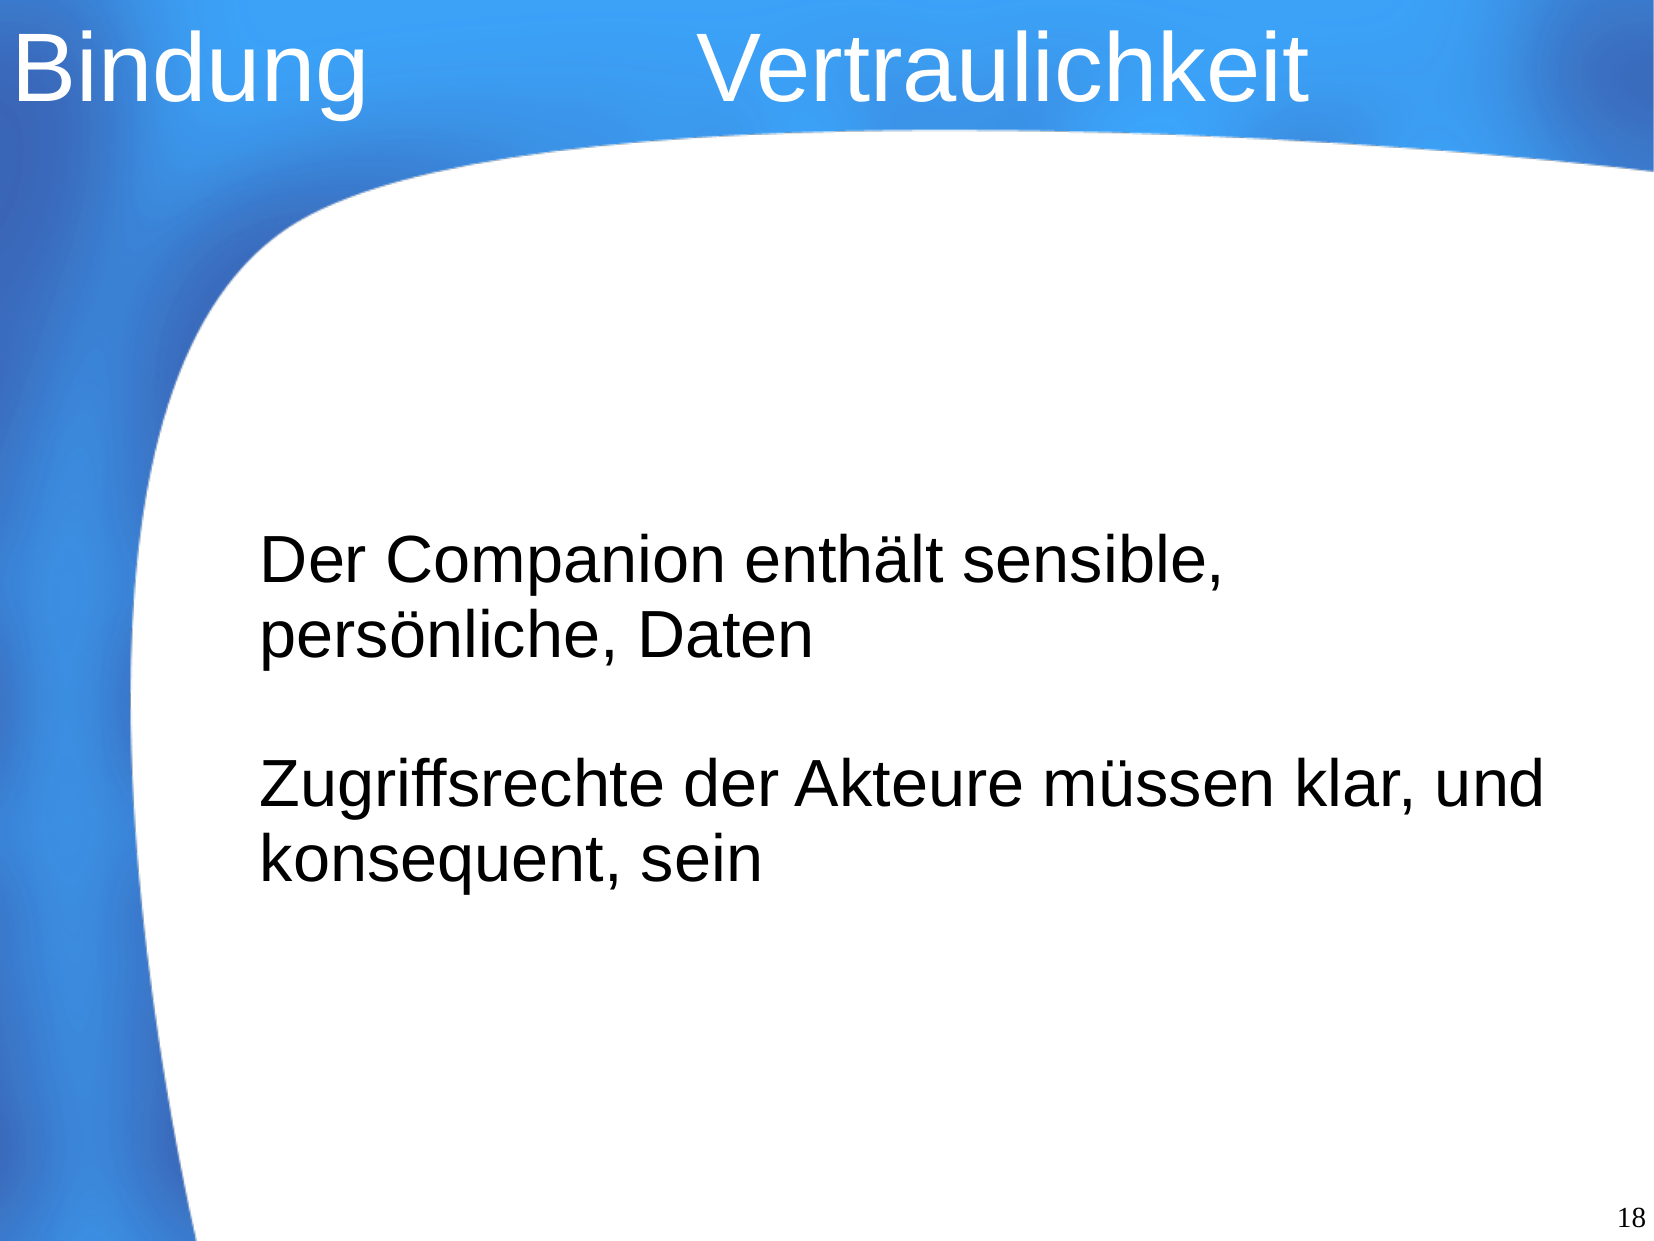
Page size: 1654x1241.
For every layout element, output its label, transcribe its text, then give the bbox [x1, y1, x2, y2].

subtitle Der Companion enthält sensible, persönliche, Daten Zugriffsrechte der Akteure müssen klar, und konsequent, sein [259, 248, 1560, 1170]
picture [0, 0, 1654, 1241]
title Vertraulichkeit [922, 13, 1619, 123]
title Bindung [11, 0, 922, 177]
